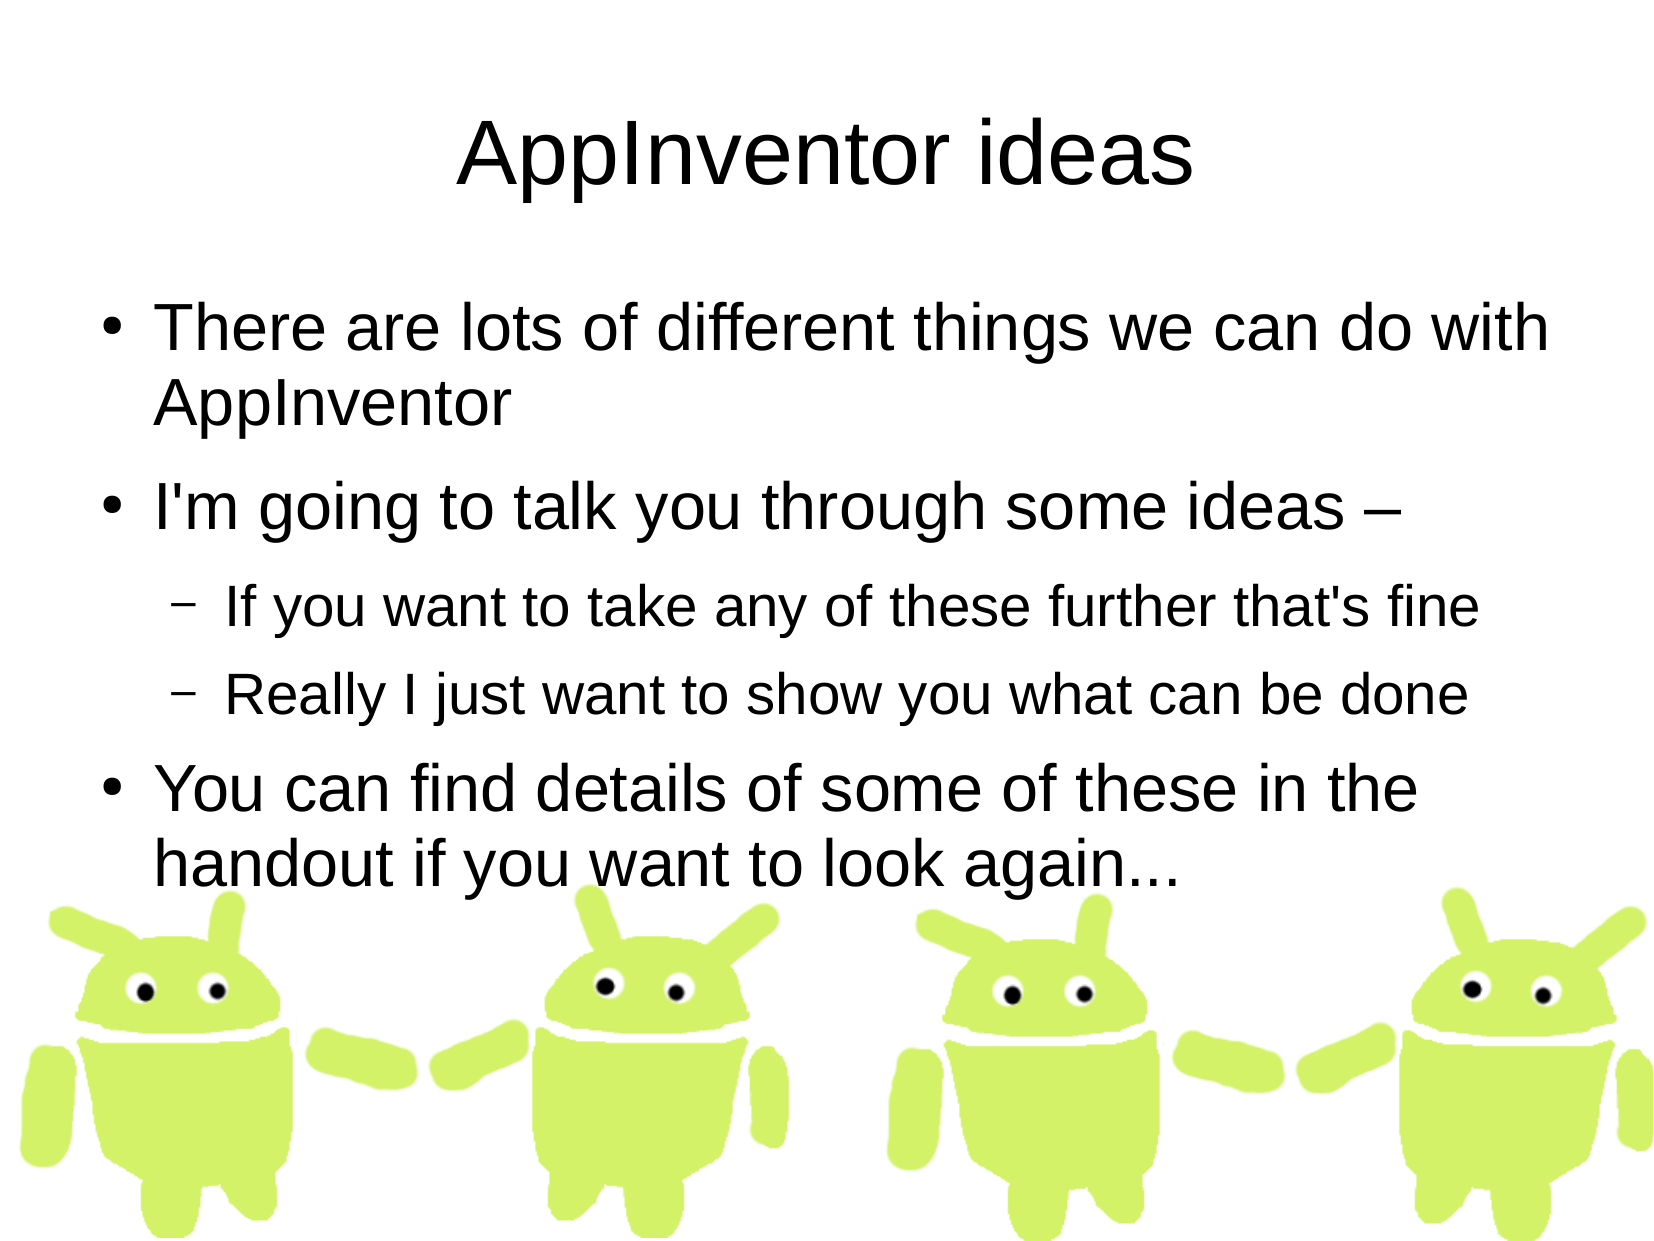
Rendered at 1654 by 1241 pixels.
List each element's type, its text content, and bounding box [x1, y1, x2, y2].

title AppInventor ideas [82, 49, 1571, 257]
picture [0, 869, 1654, 1241]
list There are lots of different things we can do with AppInventor I'm going to talk you through some ideas – If you want to take any of these further that's fine Really I just want to show you what can be done You can find details of some of these in the handout if you want to look again... [82, 290, 1576, 1010]
